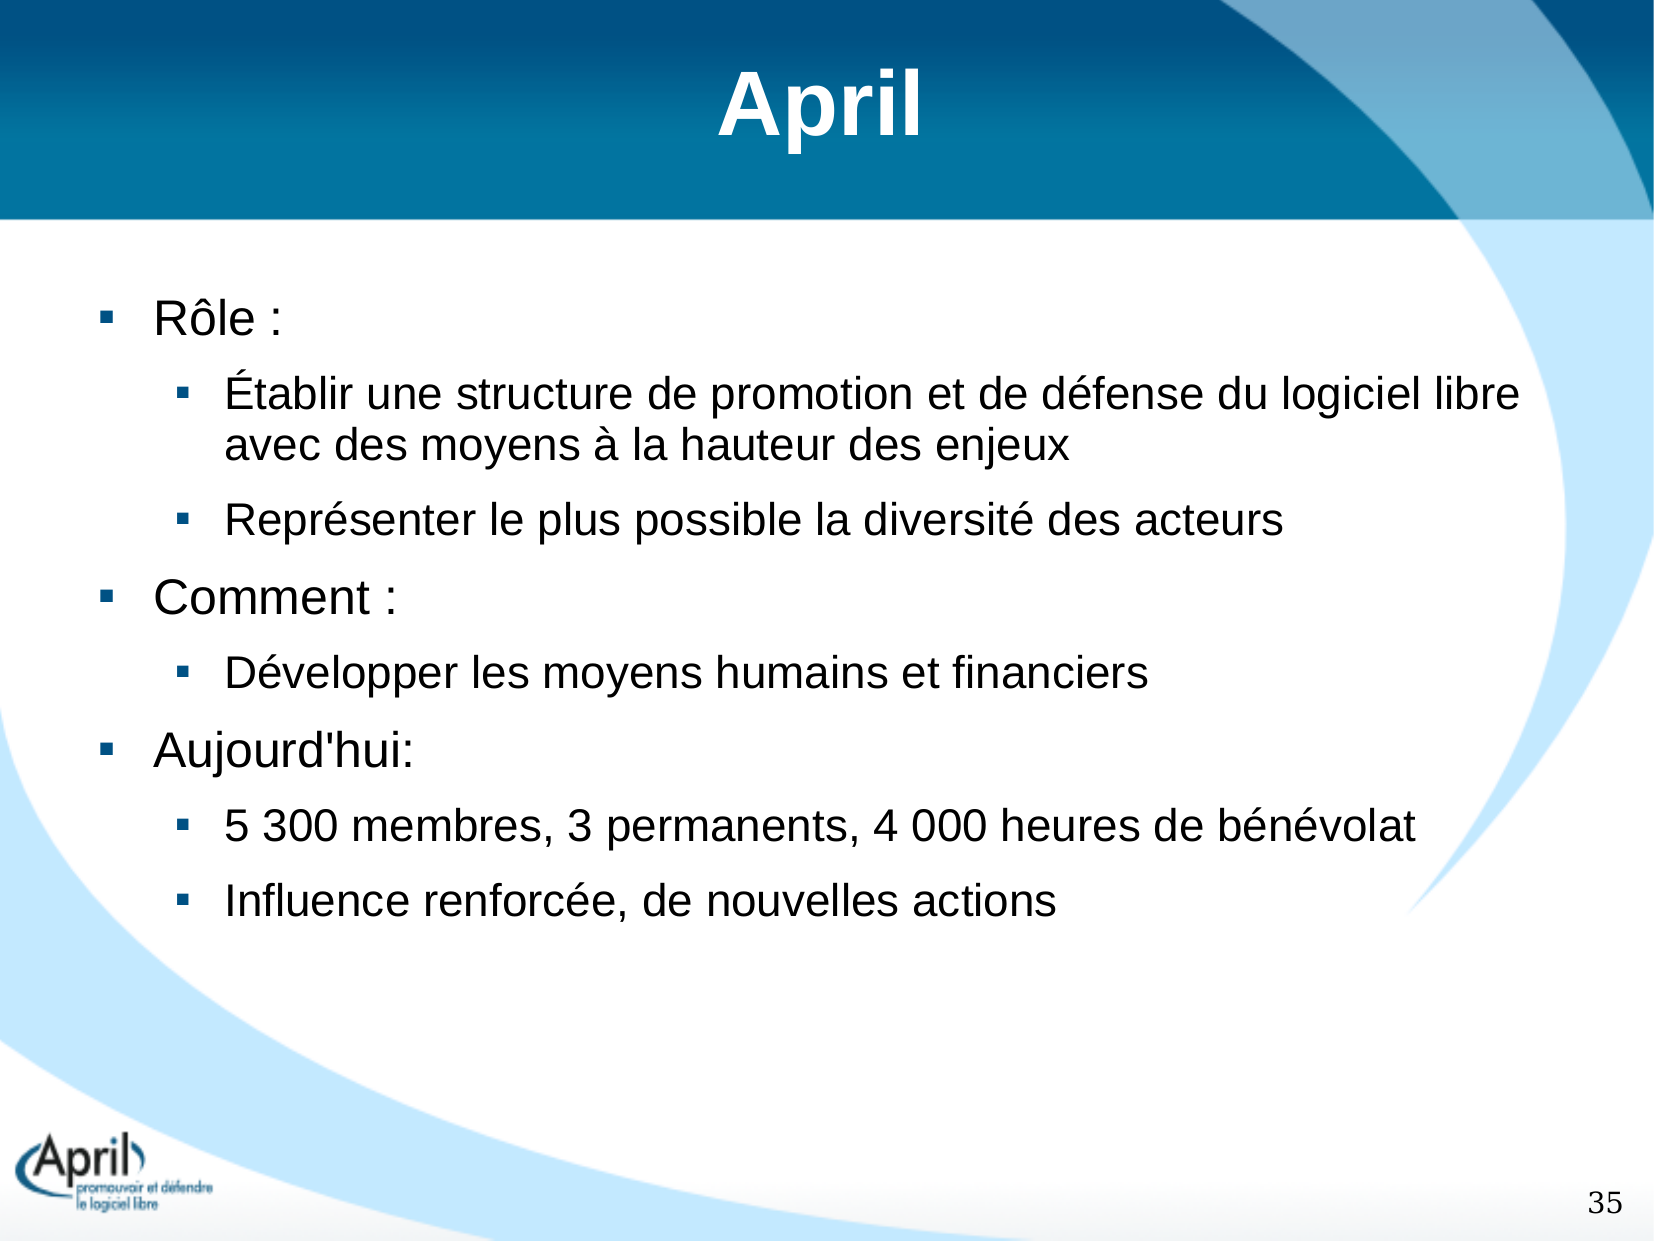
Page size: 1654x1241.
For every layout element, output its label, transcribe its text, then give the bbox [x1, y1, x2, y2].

title April [76, 7, 1565, 200]
picture [0, 0, 1654, 1241]
list Rôle : Établir une structure de promotion et de défense du logiciel libre avec des moyens à la hauteur des enjeux Représenter le plus possible la diversité des acteurs Comment : Développer les moyens humains et financiers Aujourd'hui: 5 300 membres, 3 permanents, 4 000 heures de bénévolat Influence renforcée, de nouvelles actions [82, 290, 1571, 1094]
